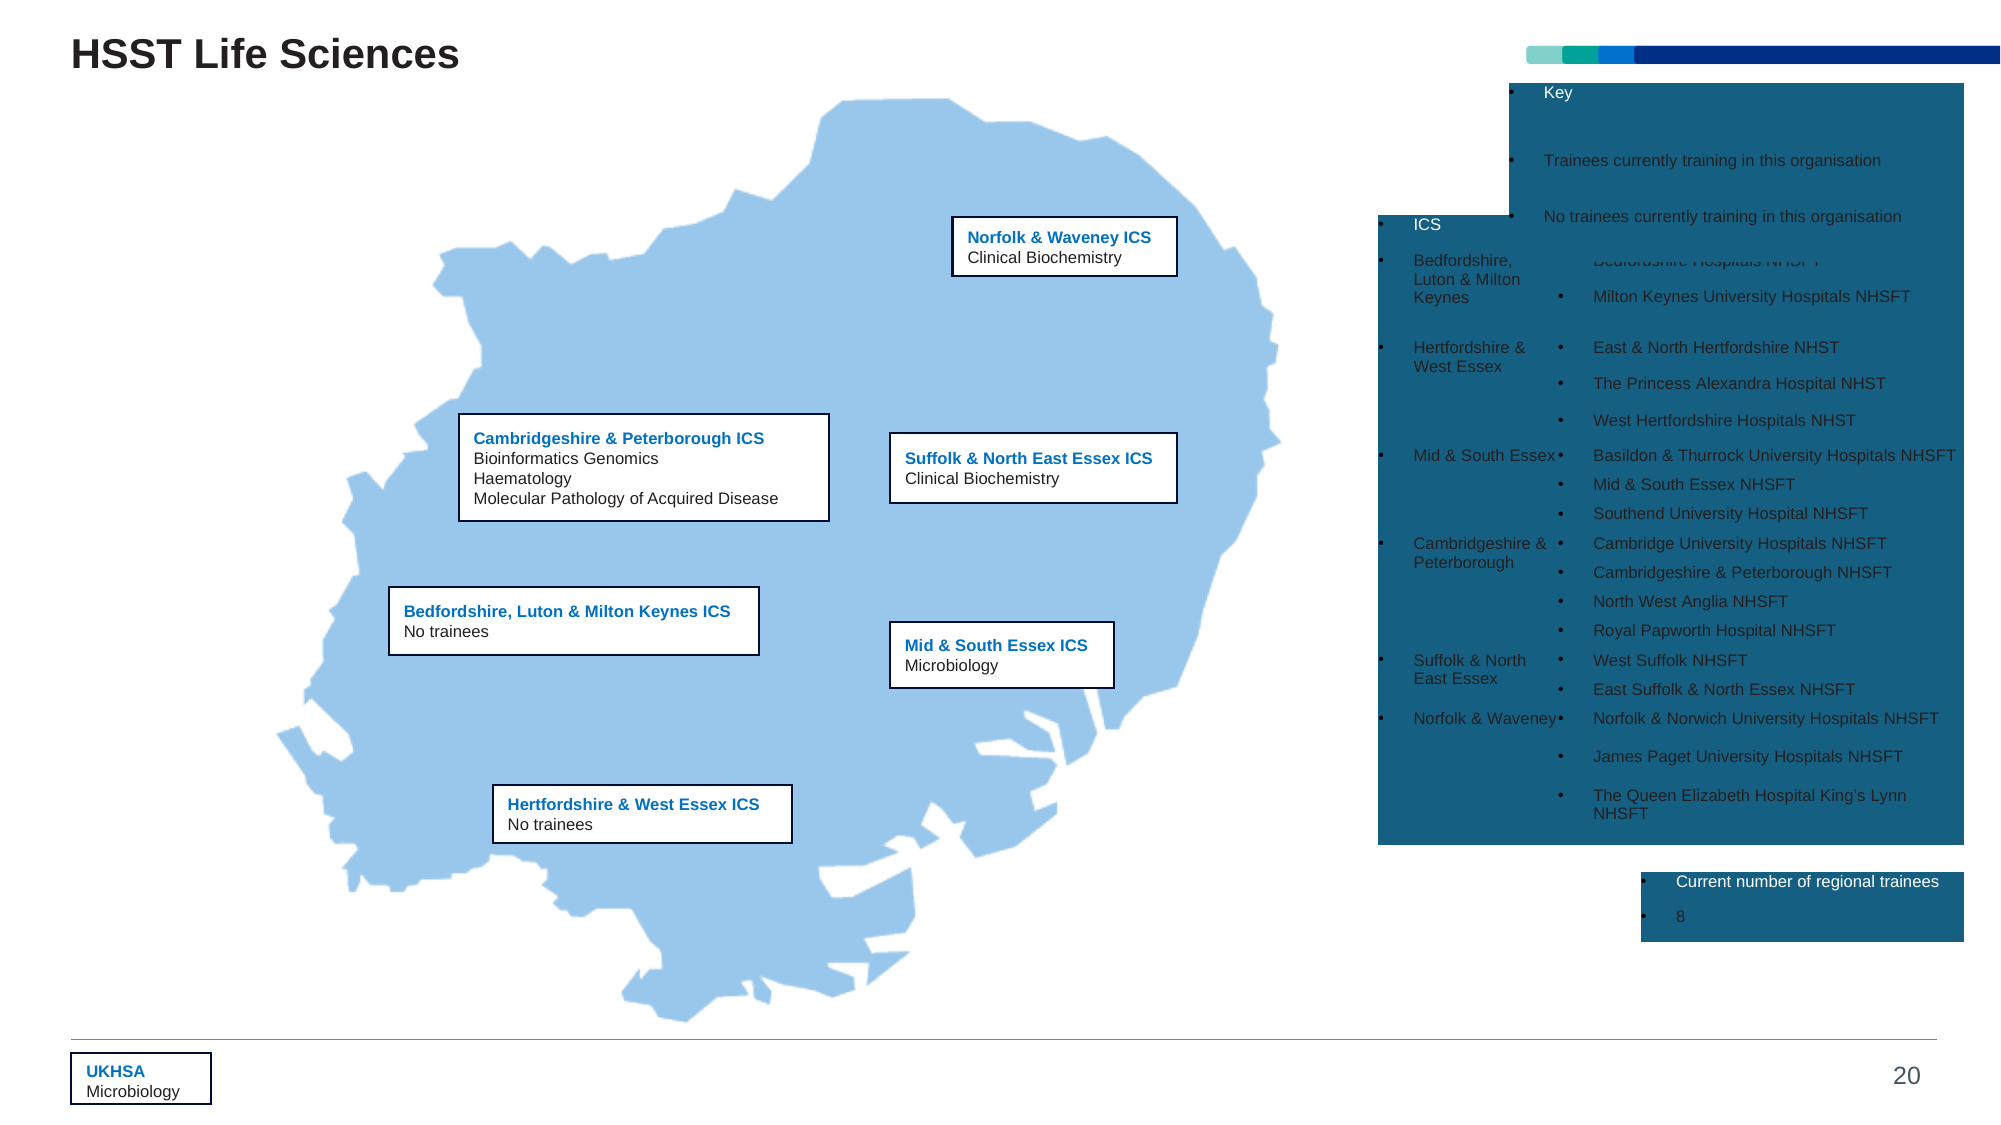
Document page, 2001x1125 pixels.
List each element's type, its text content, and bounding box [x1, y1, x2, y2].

table_cell Cambridge University Hospitals NHSFT [1558, 534, 1964, 563]
table_cell Mid & South Essex [1378, 447, 1558, 534]
table_header Current number of regional trainees [1641, 872, 1964, 907]
table_cell Milton Keynes University Hospitals NHSFT [1558, 287, 1964, 339]
table_cell [1907, 152, 1964, 207]
table_header Key [1509, 83, 1907, 152]
text_box Mid & South Essex ICS Microbiology [890, 622, 1114, 688]
table_cell Trainees currently training in this organisation [1509, 152, 1907, 207]
table_cell Royal Papworth Hospital NHSFT [1558, 622, 1964, 651]
text_box Norfolk & Waveney ICS Clinical Biochemistry [953, 217, 1177, 276]
text_box Cambridgeshire & Peterborough ICS Bioinformatics Genomics Haematology Molecular Pathology of Acquired Disease [459, 414, 829, 521]
table_cell Southend University Hospital NHSFT [1558, 505, 1964, 534]
table_cell Bedfordshire, Luton & Milton Keynes [1378, 251, 1558, 339]
text_box UKHSA Microbiology [71, 1053, 211, 1104]
table_cell Suffolk & North East Essex [1378, 651, 1558, 709]
picture [257, 84, 1302, 1041]
table_cell Norfolk & Norwich University Hospitals NHSFT [1558, 709, 1964, 748]
table_cell East & North Hertfordshire NHST [1558, 339, 1964, 375]
table_cell North West Anglia NHSFT [1558, 592, 1964, 622]
table_header [1907, 83, 1964, 152]
title HSST Life Sciences [70, 32, 1513, 79]
table_cell West Hertfordshire Hospitals NHST [1558, 411, 1964, 447]
table_cell James Paget University Hospitals NHSFT [1558, 748, 1964, 786]
table_cell The Queen Elizabeth Hospital King’s Lynn NHSFT [1558, 786, 1964, 845]
text_box Bedfordshire, Luton & Milton Keynes ICS No trainees [389, 587, 759, 655]
table_cell The Princess Alexandra Hospital NHST [1558, 375, 1964, 411]
table_header ICS [1378, 215, 1509, 251]
table_cell No trainees currently training in this organisation [1509, 207, 1907, 262]
table_cell Basildon & Thurrock University Hospitals NHSFT [1558, 447, 1964, 476]
table_cell West Suffolk NHSFT [1558, 651, 1964, 680]
text_box Hertfordshire & West Essex ICS No trainees [493, 785, 792, 843]
table_cell 8 [1641, 907, 1964, 942]
table_cell Hertfordshire & West Essex [1378, 339, 1558, 447]
table_cell Cambridgeshire & Peterborough [1378, 534, 1558, 651]
table_cell Norfolk & Waveney [1378, 709, 1558, 845]
table_cell [1907, 207, 1964, 262]
text_box Suffolk & North East Essex ICS Clinical Biochemistry [890, 433, 1177, 503]
table_cell Mid & South Essex NHSFT [1558, 476, 1964, 505]
table_cell Cambridgeshire & Peterborough NHSFT [1558, 563, 1964, 592]
table_cell East Suffolk & North Essex NHSFT [1558, 680, 1964, 709]
table_cell Bedfordshire Hospitals NHSFT [1558, 262, 1964, 287]
